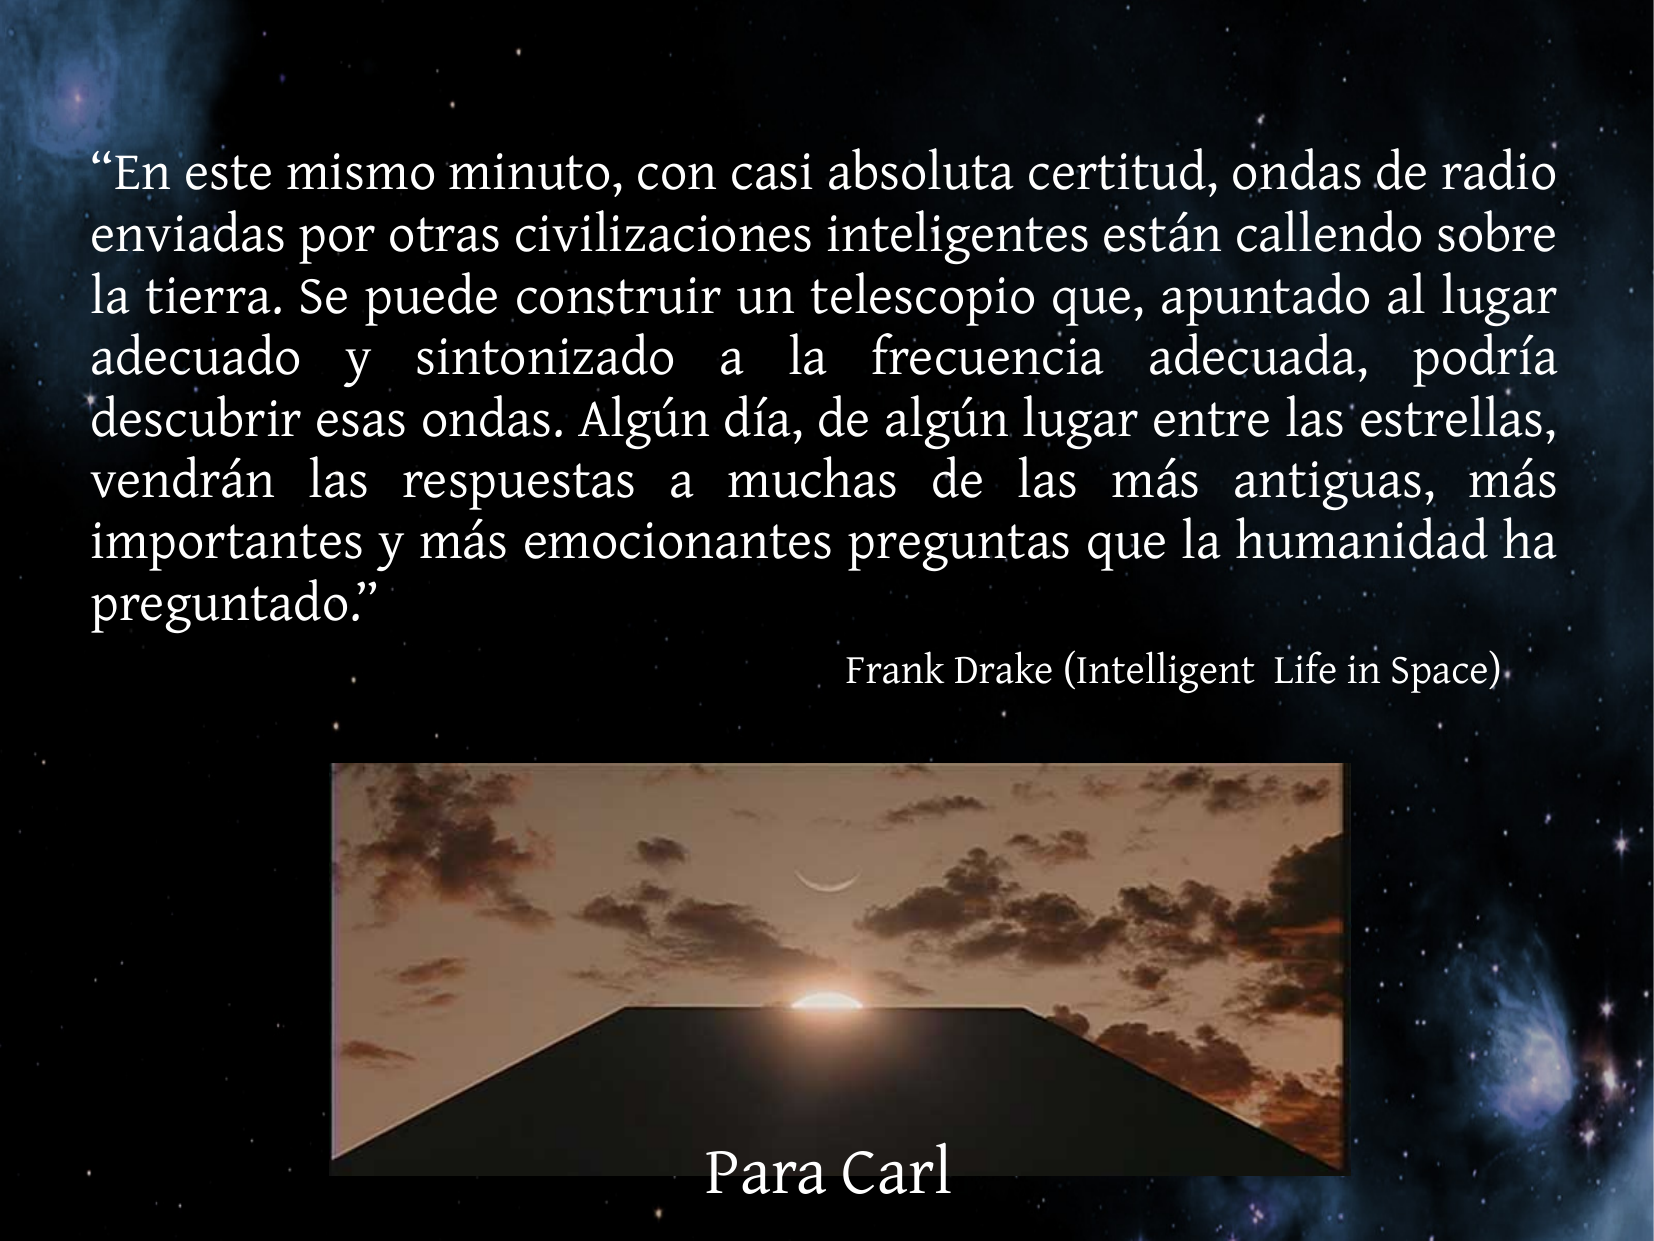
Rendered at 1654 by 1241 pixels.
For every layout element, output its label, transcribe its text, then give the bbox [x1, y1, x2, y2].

text_box Para Carl [690, 1128, 976, 1228]
text_box Frank Drake (Intelligent Life in Space) [830, 640, 1565, 754]
text_box “En este mismo minuto, con casi absoluta certitud, ondas de radio enviadas por otras civilizaciones inteligentes están callendo sobre la tierra. Se puede construir un telescopio que, apuntado al lugar adecuado y sintonizado a la frecuencia adecuada, podría descubrir esas ondas. Algún día, de algún lugar entre las estrellas, vendrán las respuestas a muchas de las más antiguas, más importantes y más emocionantes preguntas que la humanidad ha preguntado.” [76, 136, 1576, 647]
picture [0, 0, 1654, 1241]
